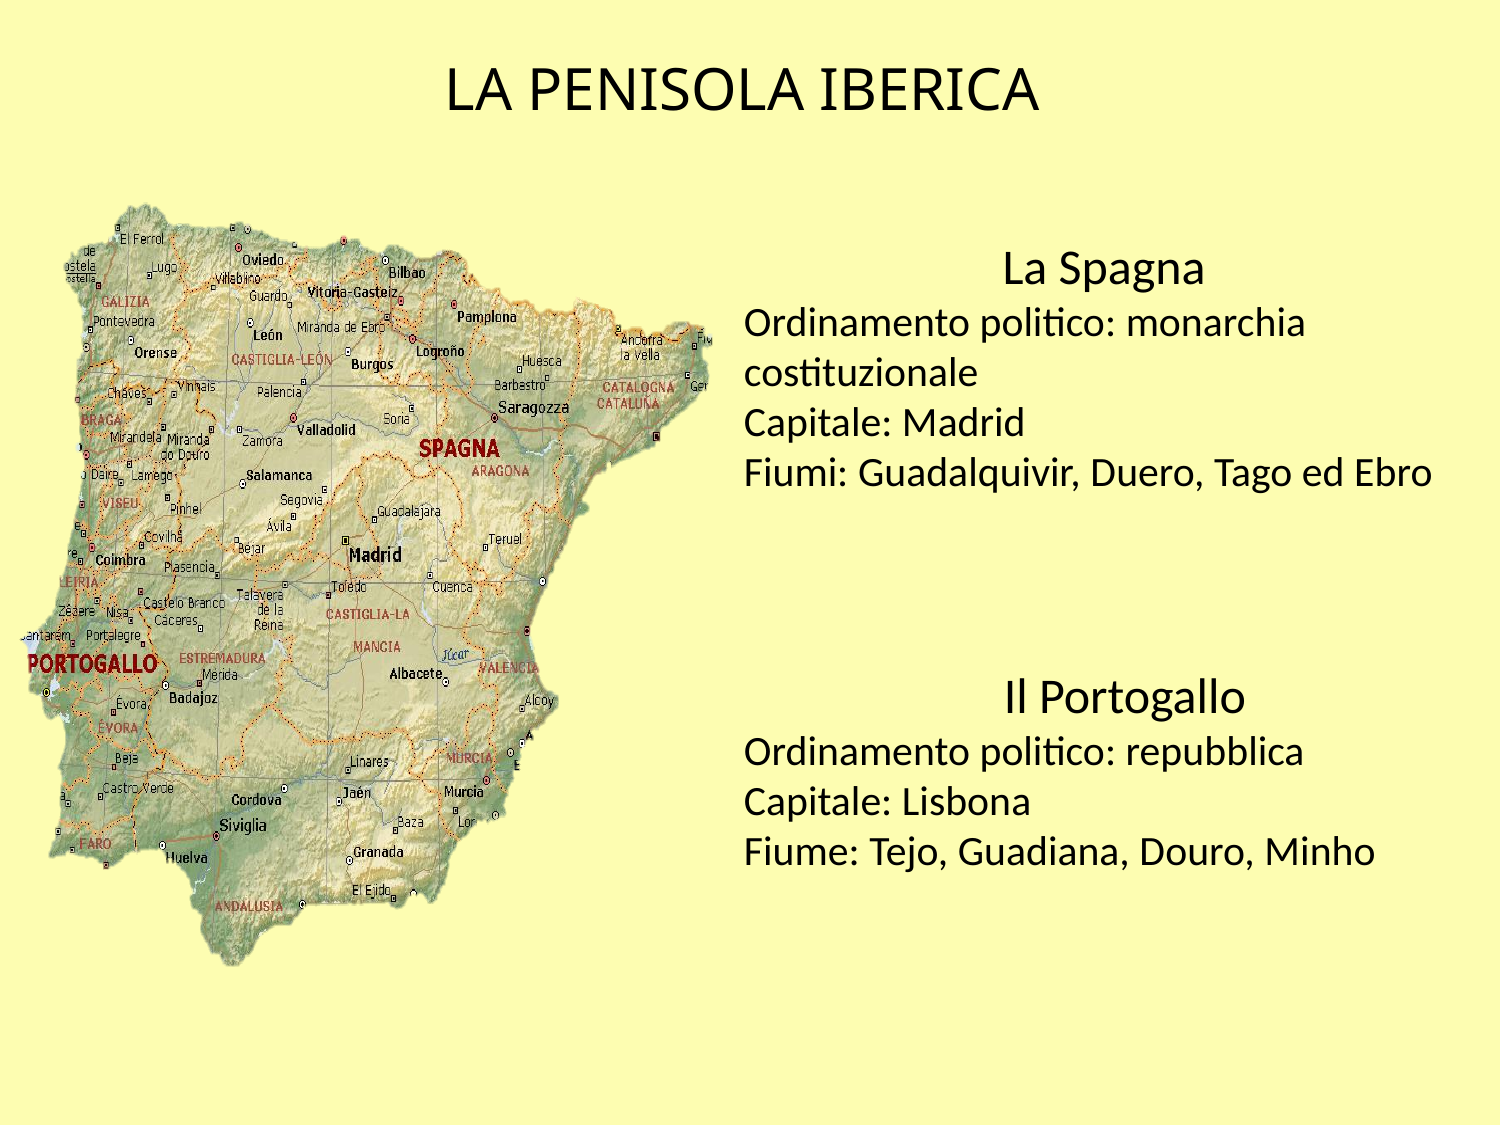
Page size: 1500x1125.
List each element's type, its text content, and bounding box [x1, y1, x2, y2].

text_box Il Portogallo Ordinamento politico: repubblica Capitale: Lisbona Fiume: Tejo, Guadiana, Douro, Minho [729, 656, 1500, 882]
title LA PENISOLA IBERICA [75, 45, 1425, 233]
text_box La Spagna Ordinamento politico: monarchia costituzionale Capitale: Madrid Fiumi: Guadalquivir, Duero, Tago ed Ebro [729, 227, 1480, 503]
picture [0, 196, 724, 978]
